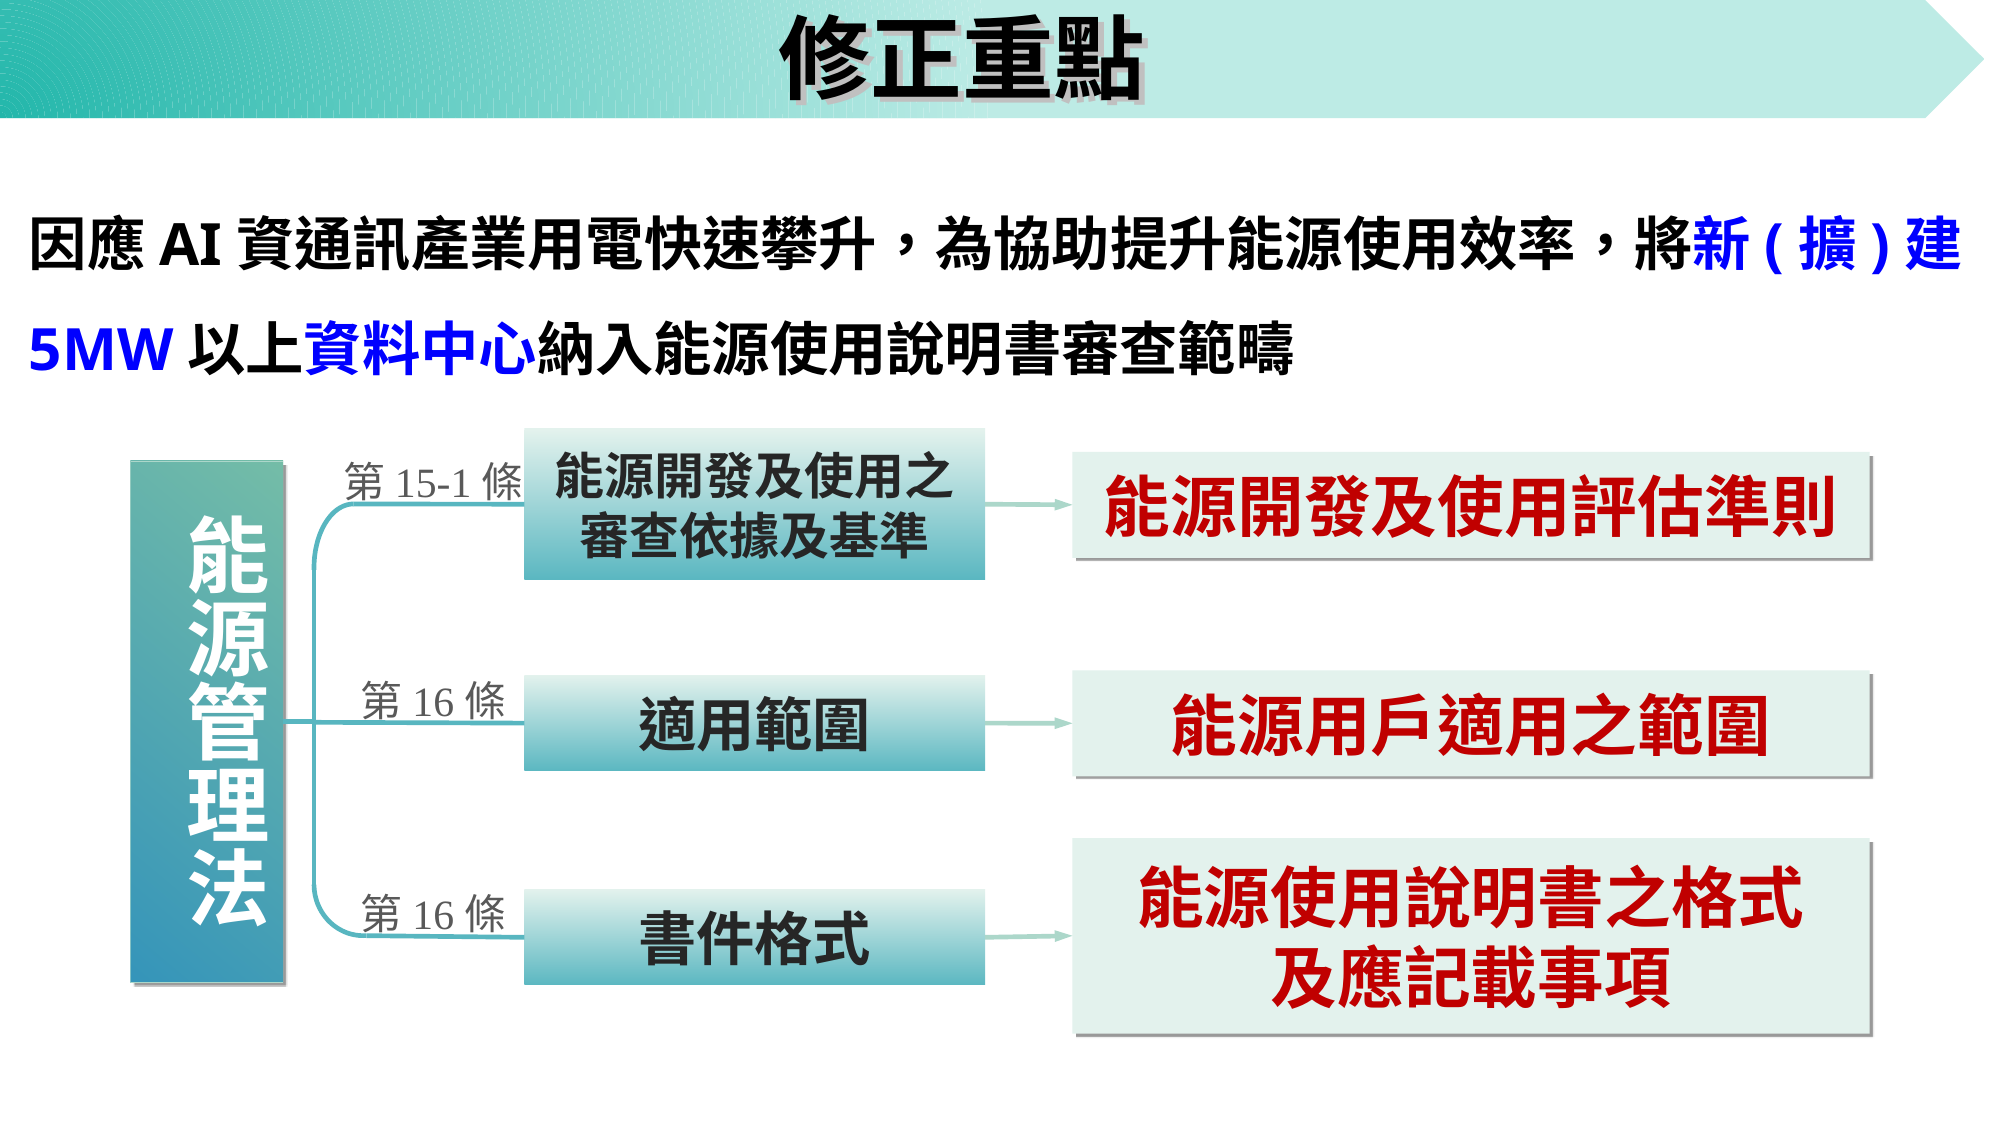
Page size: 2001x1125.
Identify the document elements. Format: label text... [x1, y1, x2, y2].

text_box 修正重點 [0, 0, 1926, 139]
text_box 第16條 [324, 880, 543, 947]
text_box 能源管理法 [130, 460, 284, 983]
text_box 書件格式 [524, 889, 986, 985]
text_box 因應AI資通訊產業用電快速攀升，為協助提升能源使用效率，將新(擴)建5MW以上資料中心納入能源使用說明書審查範疇 [13, 165, 2000, 380]
text_box 適用範圍 [524, 675, 986, 771]
text_box 能源開發及使用之審查依據及基準 [524, 428, 986, 580]
text_box 能源開發及使用評估準則 [1072, 451, 1870, 558]
text_box 能源用戶適用之範圍 [1072, 670, 1870, 777]
text_box 第15-1條 [324, 448, 543, 514]
text_box 第16條 [324, 667, 543, 733]
text_box 能源使用說明書之格式 及應記載事項 [1072, 838, 1870, 1034]
